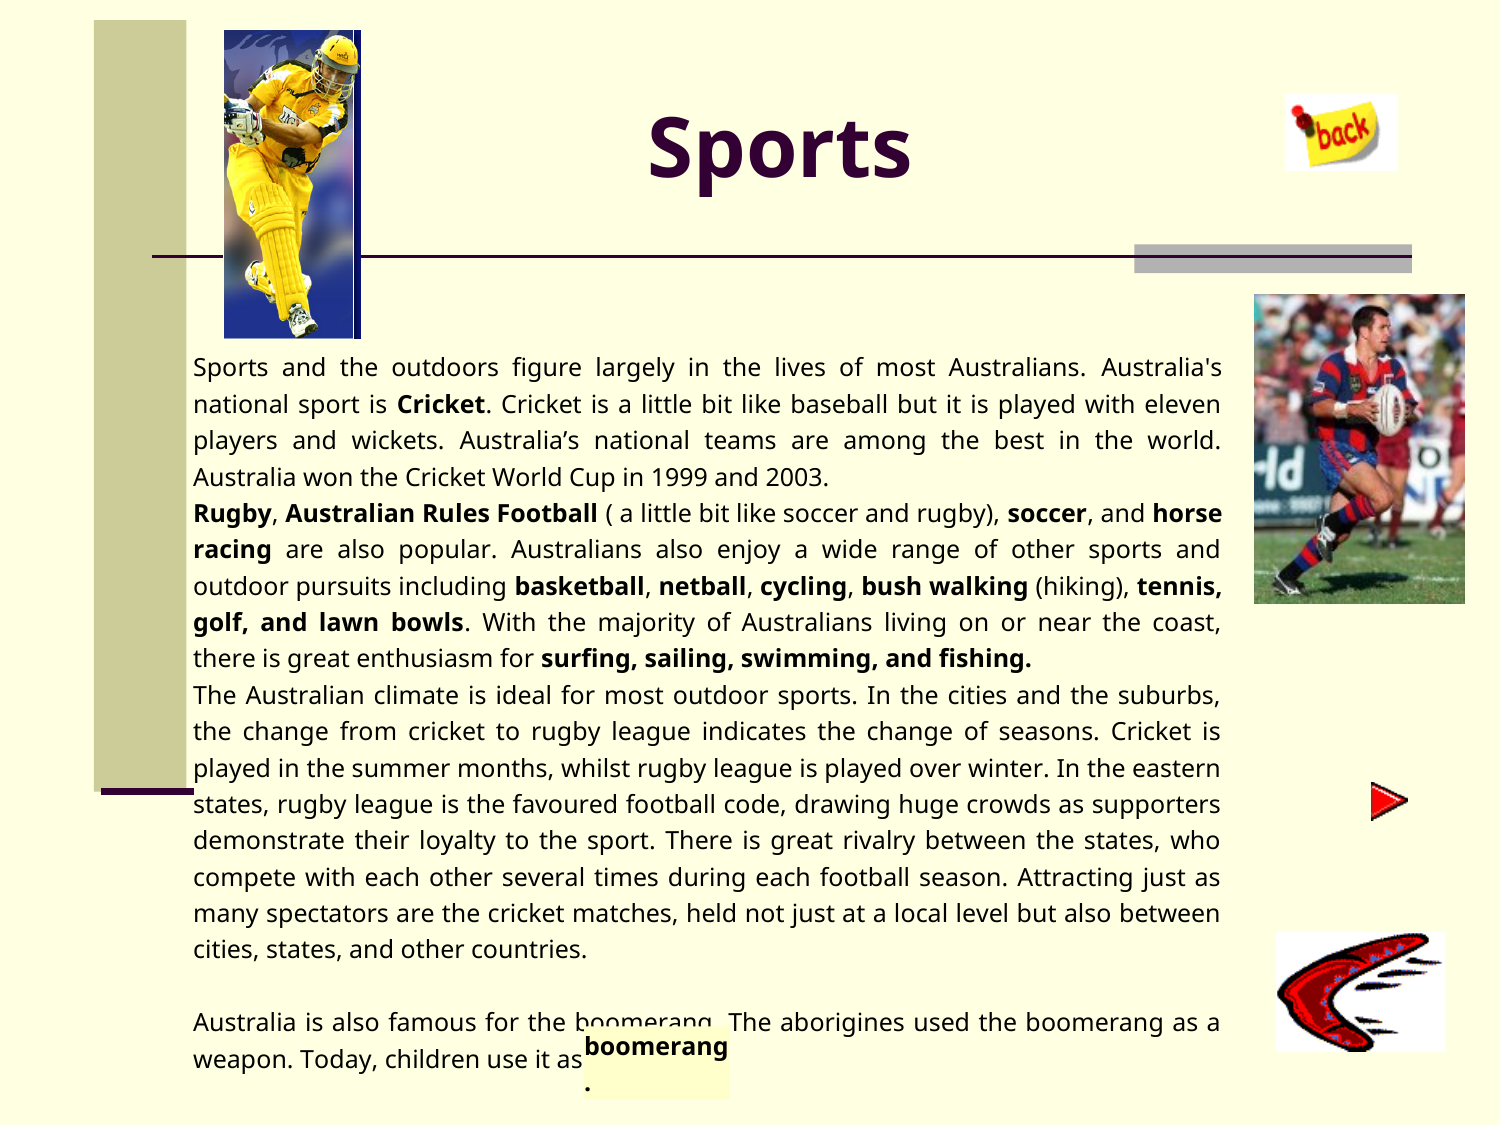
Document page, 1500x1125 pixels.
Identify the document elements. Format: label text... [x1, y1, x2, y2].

picture [1285, 94, 1398, 171]
picture [1254, 294, 1465, 604]
title Sports [648, 38, 916, 247]
picture [1371, 782, 1408, 821]
picture [1276, 932, 1445, 1052]
text_box Sports and the outdoors figure largely in the lives of most Australians. Australia's national sport is Cricket. Cricket is a little bit like baseball but it is played with eleven players and wickets. Australia’s national teams are among the best in the world. Australia won the Cricket World Cup in 1999 and 2003. Rugby, Australian Rules Football ( a little bit like soccer and rugby), soccer, and horse racing are also popular. Australians also enjoy a wide range of other sports and outdoor pursuits including basketball, netball, cycling, bush walking (hiking), tennis, golf, and lawn bowls. With the majority of Australians living on or near the coast, there is great enthusiasm for surfing, sailing, swimming, and fishing. The Australian climate is ideal for most outdoor sports. In the cities and the suburbs, the change from cricket to rugby league indicates the change of seasons. Cricket is played in the summer months, whilst rugby league is played over winter. In the eastern states, rugby league is the favoured football code, drawing huge crowds as supporters demonstrate their loyalty to the sport. There is great rivalry between the states, who compete with each other several times during each football season. Attracting just as many spectators are the cricket matches, held not just at a local level but also between cities, states, and other countries. Australia is also famous for the boomerang. The aborigines used the boomerang as a weapon. Today, children use it as a toy. [193, 347, 1223, 1105]
picture [223, 30, 361, 339]
text_box boomerang. [584, 1026, 730, 1075]
